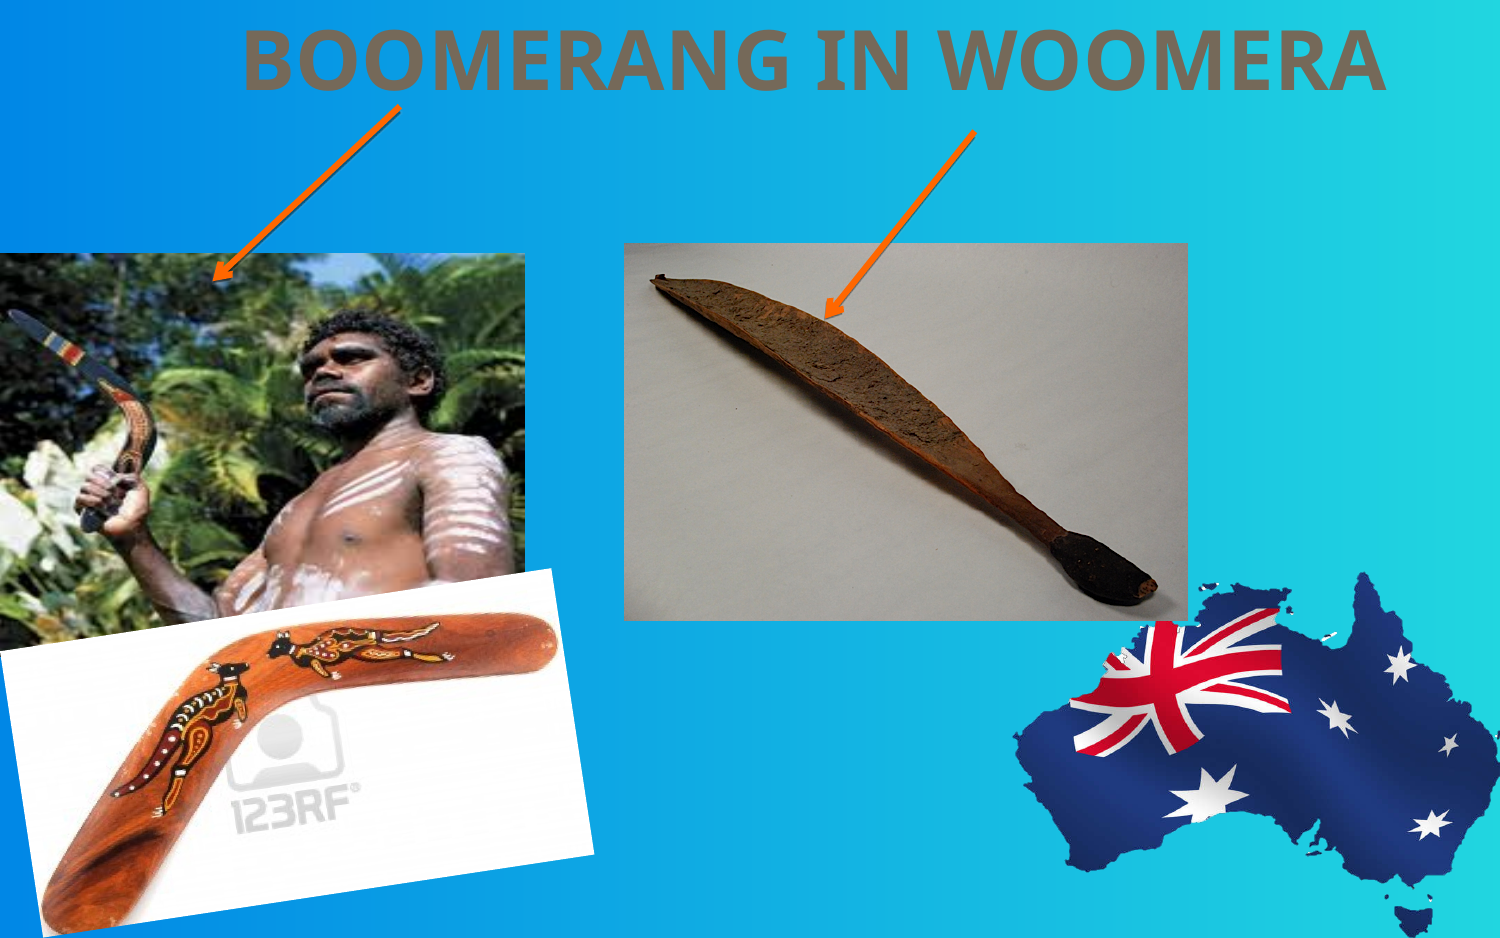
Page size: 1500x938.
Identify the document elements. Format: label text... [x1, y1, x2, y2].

picture [0, 253, 594, 938]
text_box BOOMERANG IN WOOMERA [225, 0, 1463, 115]
picture [625, 243, 1500, 938]
